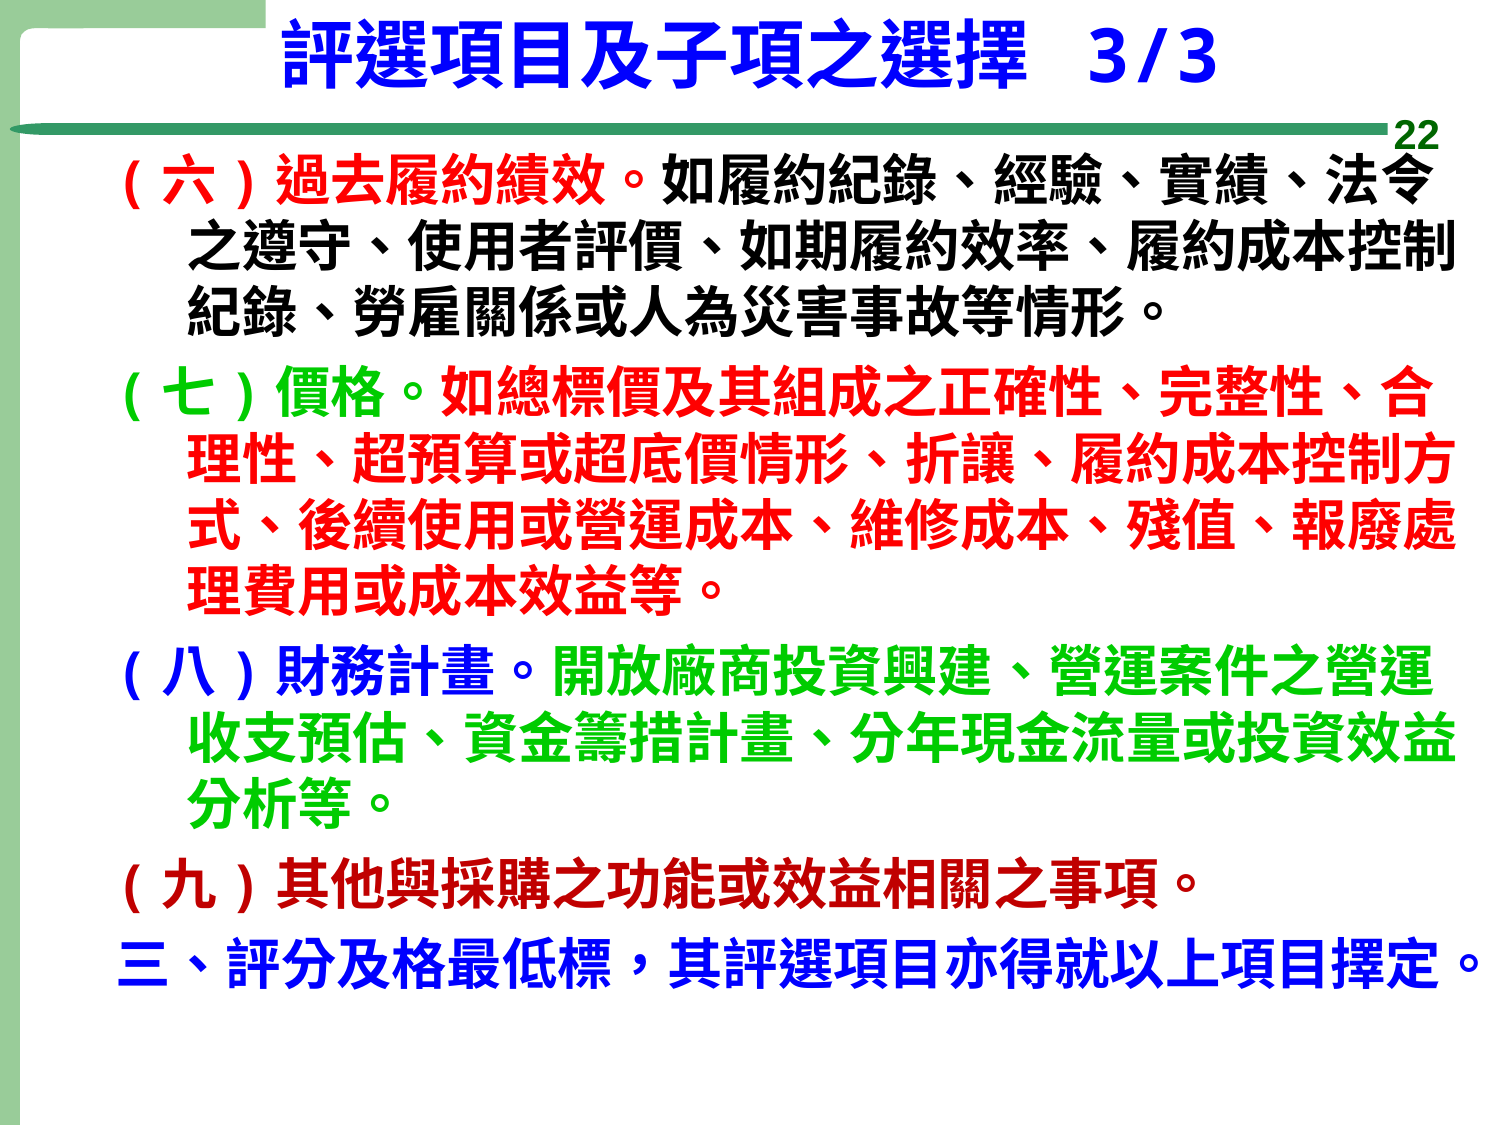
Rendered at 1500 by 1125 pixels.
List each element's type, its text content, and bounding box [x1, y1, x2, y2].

title 評選項目及子項之選擇 3/3 [75, 0, 1426, 114]
list (六)過去履約績效。如履約紀錄、經驗、實績、法令之遵守、使用者評價、如期履約效率、履約成本控制紀錄、勞雇關係或人為災害事故等情形。 (七)價格。如總標價及其組成之正確性、完整性、合理性、超預算或超底價情形、折讓、履約成本控制方式、後續使用或營運成本、維修成本、殘值、報廢處理費用或成本效益等。 (八)財務計畫。開放廠商投資興建、營運案件之營運收支預估、資金籌措計畫、分年現金流量或投資效益分析等。 (九)其他與採購之功能或效益相關之事項。 三、評分及格最低標，其評選項目亦得就以上項目擇定。 [29, 137, 1483, 1094]
text_box [1378, 90, 1491, 166]
